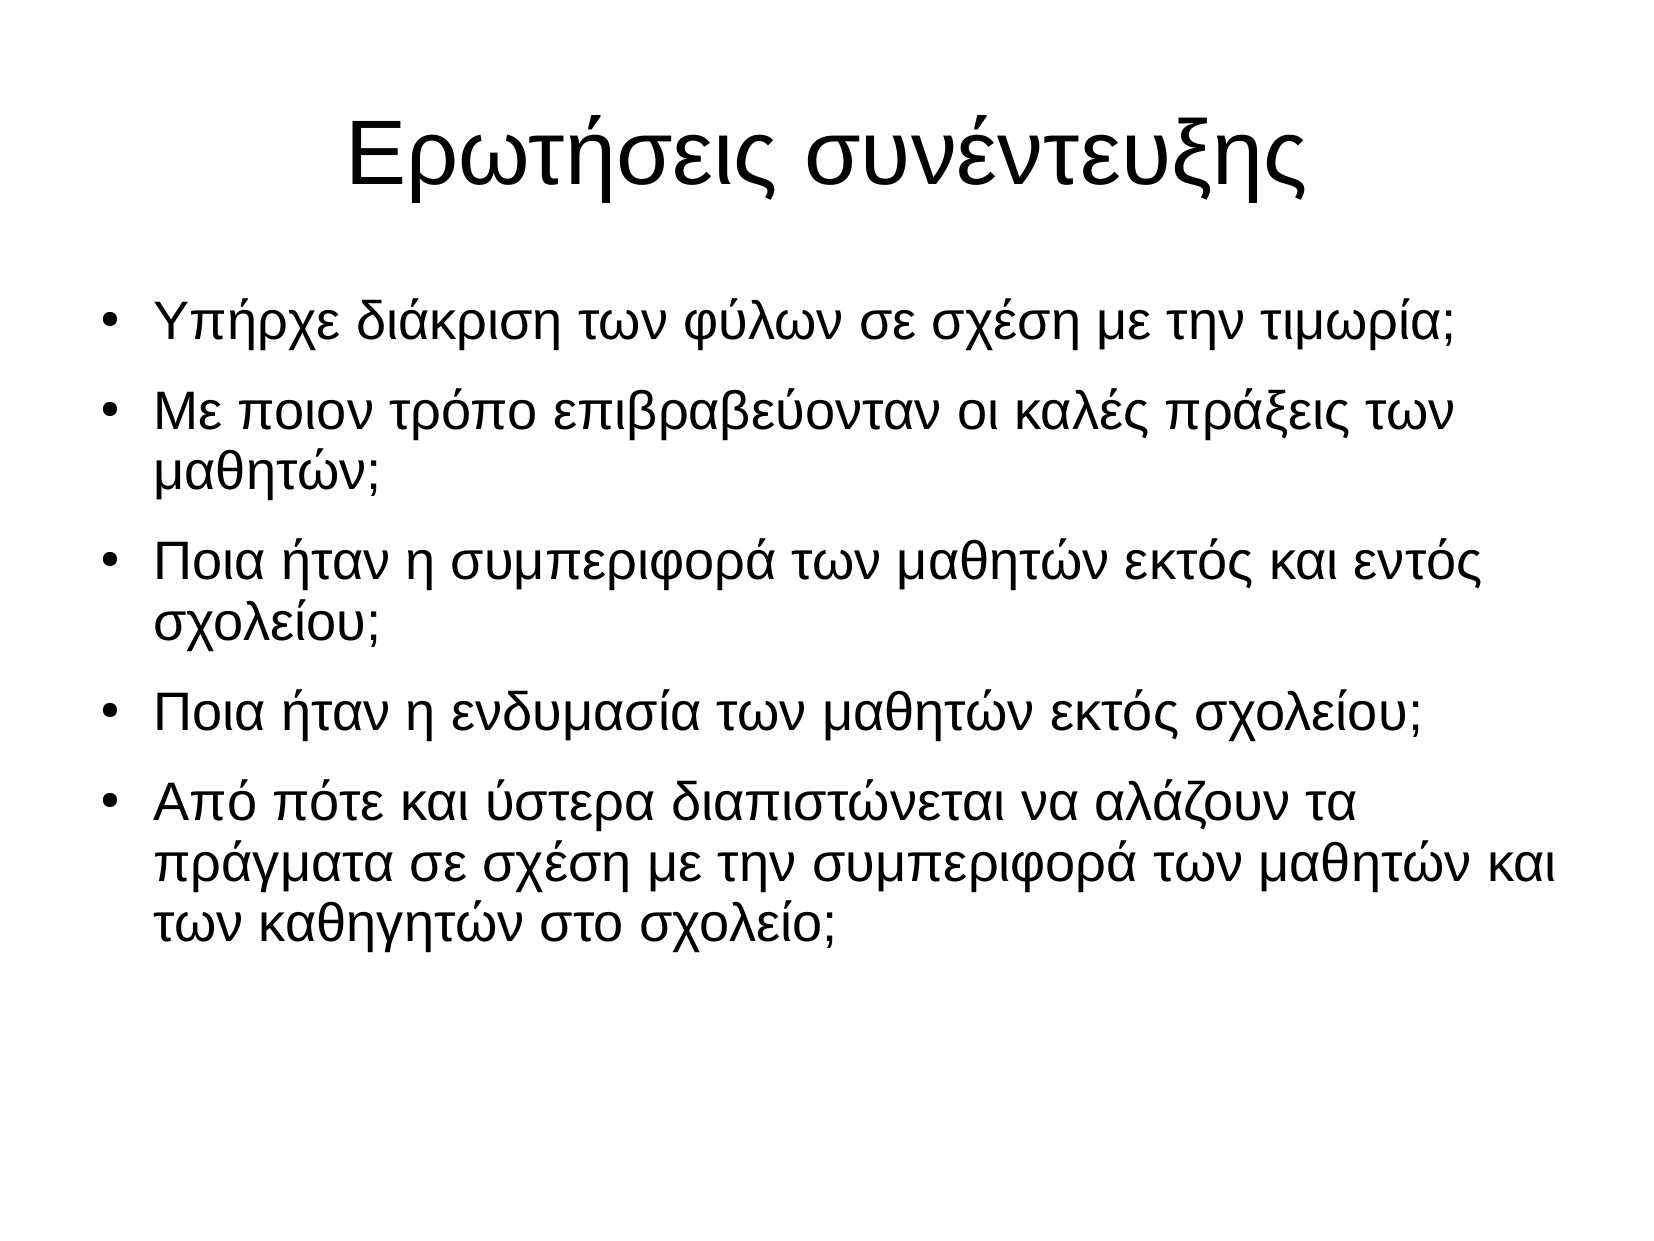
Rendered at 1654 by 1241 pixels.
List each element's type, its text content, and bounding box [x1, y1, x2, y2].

list Υπήρχε διάκριση των φύλων σε σχέση με την τιμωρία; Με ποιον τρόπο επιβραβεύονταν οι καλές πράξεις των μαθητών; Ποια ήταν η συμπεριφορά των μαθητών εκτός και εντός σχολείου; Ποια ήταν η ενδυμασία των μαθητών εκτός σχολείου; Από πότε και ύστερα διαπιστώνεται να αλάζουν τα πράγματα σε σχέση με την συμπεριφορά των μαθητών και των καθηγητών στο σχολείο; [82, 290, 1571, 1010]
title Ερωτήσεις συνέντευξης [82, 49, 1571, 257]
